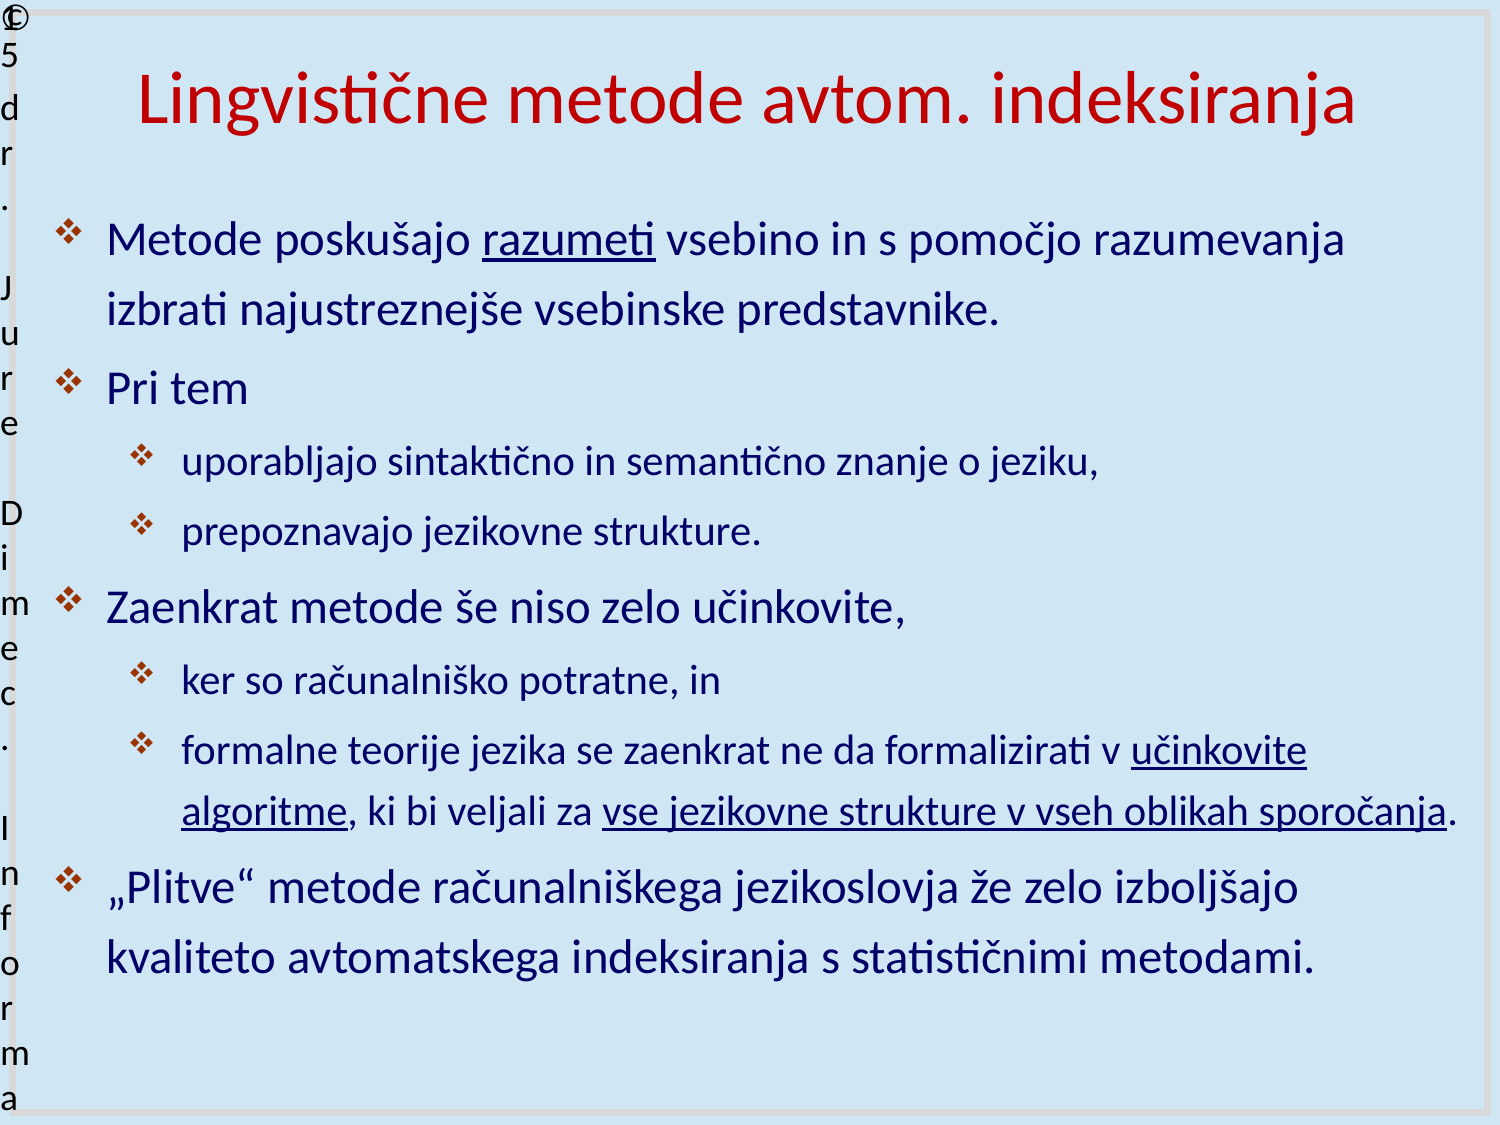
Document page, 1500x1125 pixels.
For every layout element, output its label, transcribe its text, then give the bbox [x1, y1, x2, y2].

list Metode poskušajo razumeti vsebino in s pomočjo razumevanja izbrati najustreznejše vsebinske predstavnike. Pri tem uporabljajo sintaktično in semantično znanje o jeziku, prepoznavajo jezikovne strukture. Zaenkrat metode še niso zelo učinkovite, ker so računalniško potratne, in formalne teorije jezika se zaenkrat ne da formalizirati v učinkovite algoritme, ki bi veljali za vse jezikovne strukture v vseh oblikah sporočanja. „Plitve“ metode računalniškega jezikoslovja že zelo izboljšajo kvaliteto avtomatskega indeksiranja s statističnimi metodami. [37, 187, 1475, 1050]
title Lingvistične metode avtom. indeksiranja [37, 37, 1475, 150]
